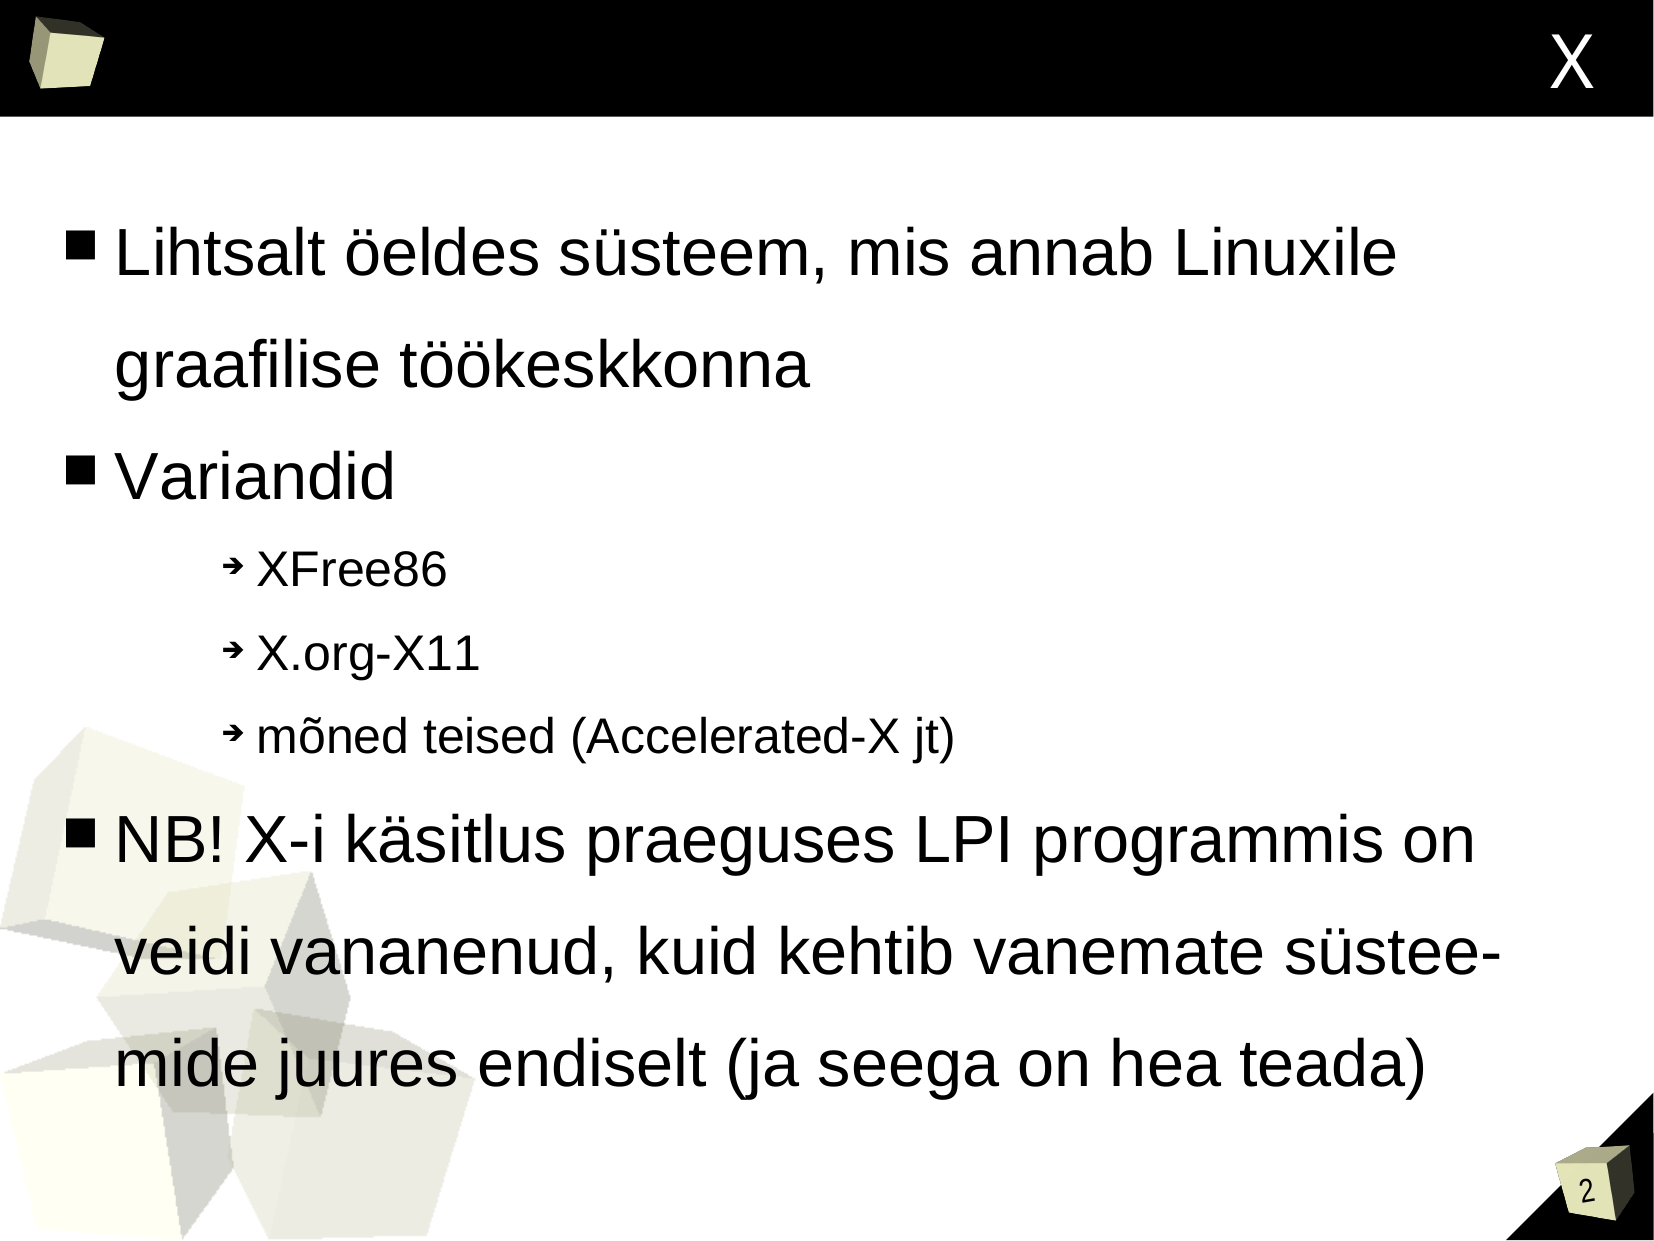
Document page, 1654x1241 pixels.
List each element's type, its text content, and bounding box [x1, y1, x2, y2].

list Lihtsalt öeldes süsteem, mis annab Linuxile graafilise töökeskkonna Variandid XFree86 X.org-X11 mõned teised (Accelerated-X jt) NB! X-i käsitlus praeguses LPI programmis on veidi vananenud, kuid kehtib vanemate süstee-mide juures endiselt (ja seega on hea teada) [44, 177, 1611, 1214]
title X [118, 0, 1595, 119]
picture [0, 726, 477, 1241]
